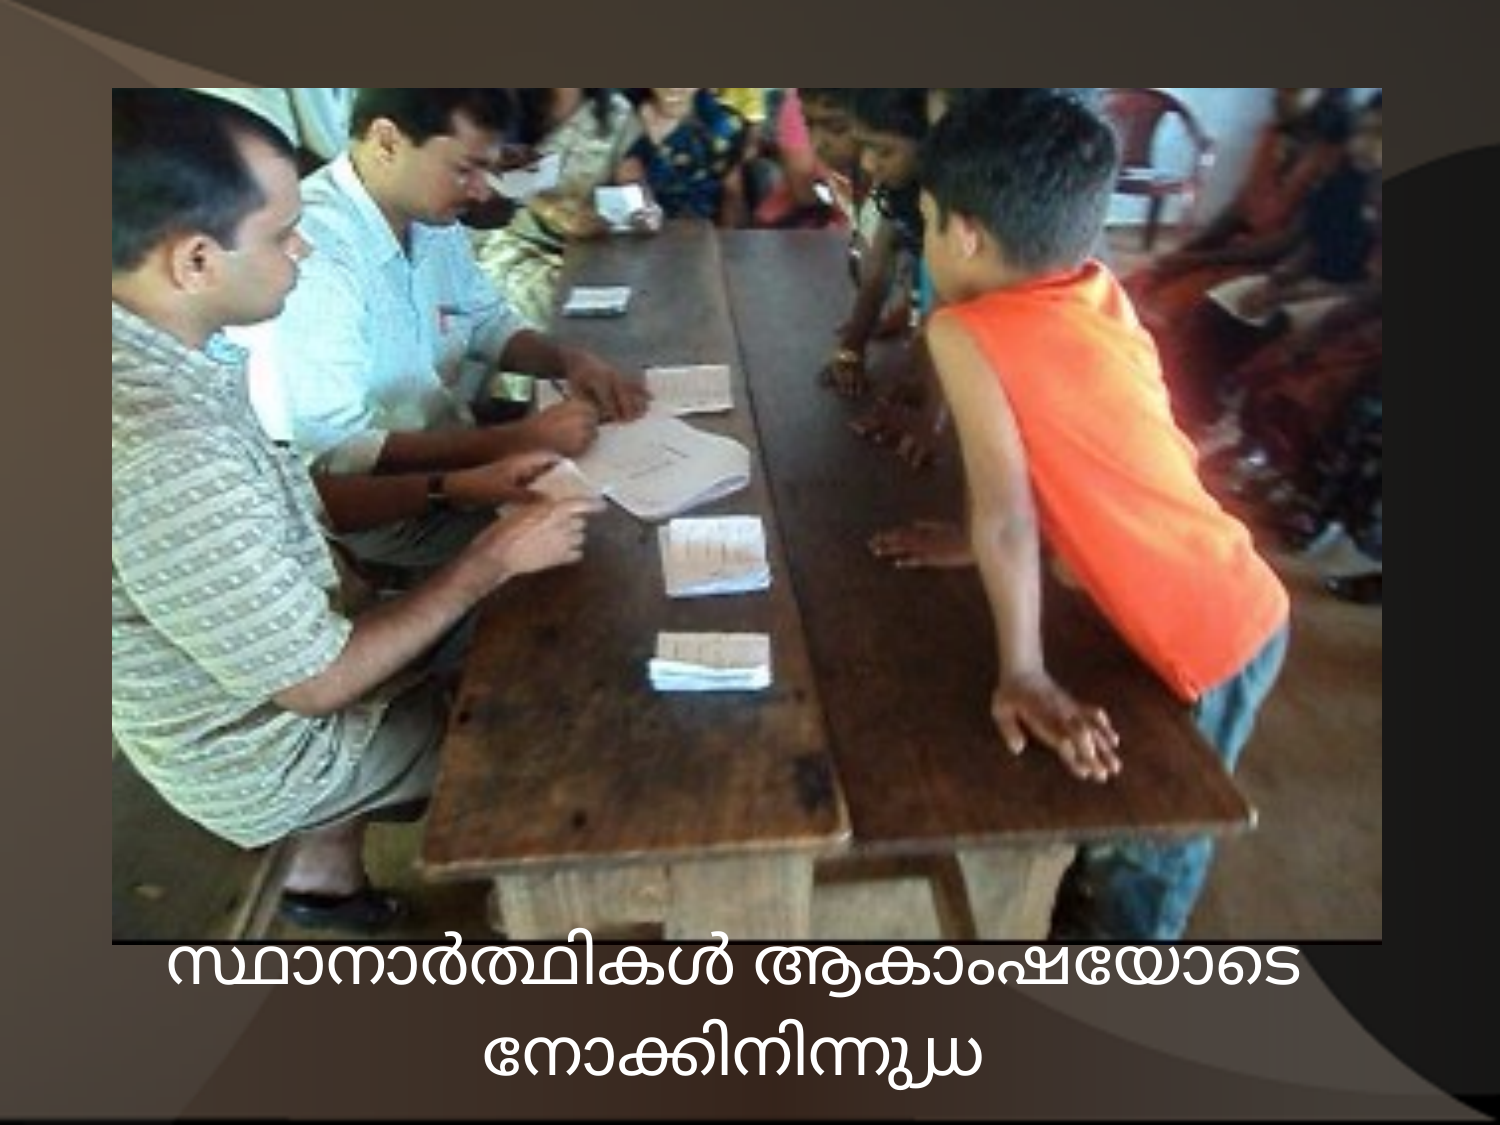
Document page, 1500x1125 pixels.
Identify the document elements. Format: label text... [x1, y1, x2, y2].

picture [0, 0, 1500, 1125]
subtitle സ്ഥാനാര്‍ത്ഥികള്‍ ആകാംഷയോടെ നോക്കിനിന്നു൰ [59, 944, 1409, 1063]
